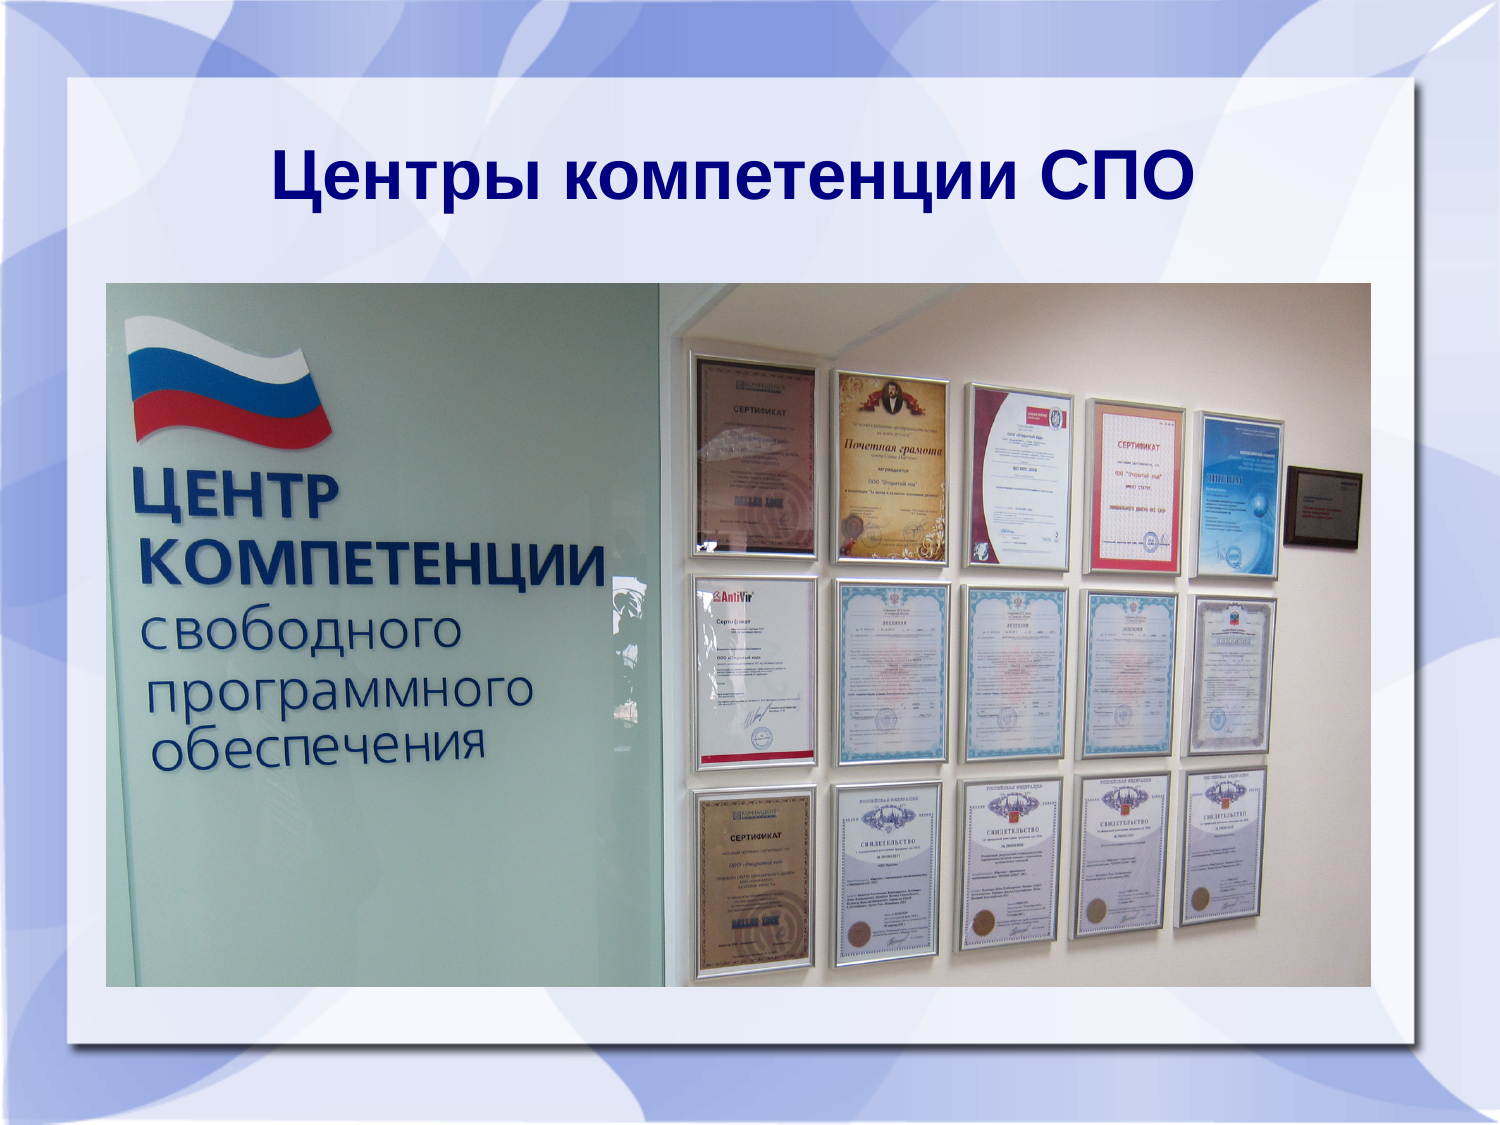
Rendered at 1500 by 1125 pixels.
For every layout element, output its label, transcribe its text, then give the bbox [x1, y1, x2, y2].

title Центры компетенции СПО [74, 82, 1393, 270]
picture [0, 0, 1500, 1125]
